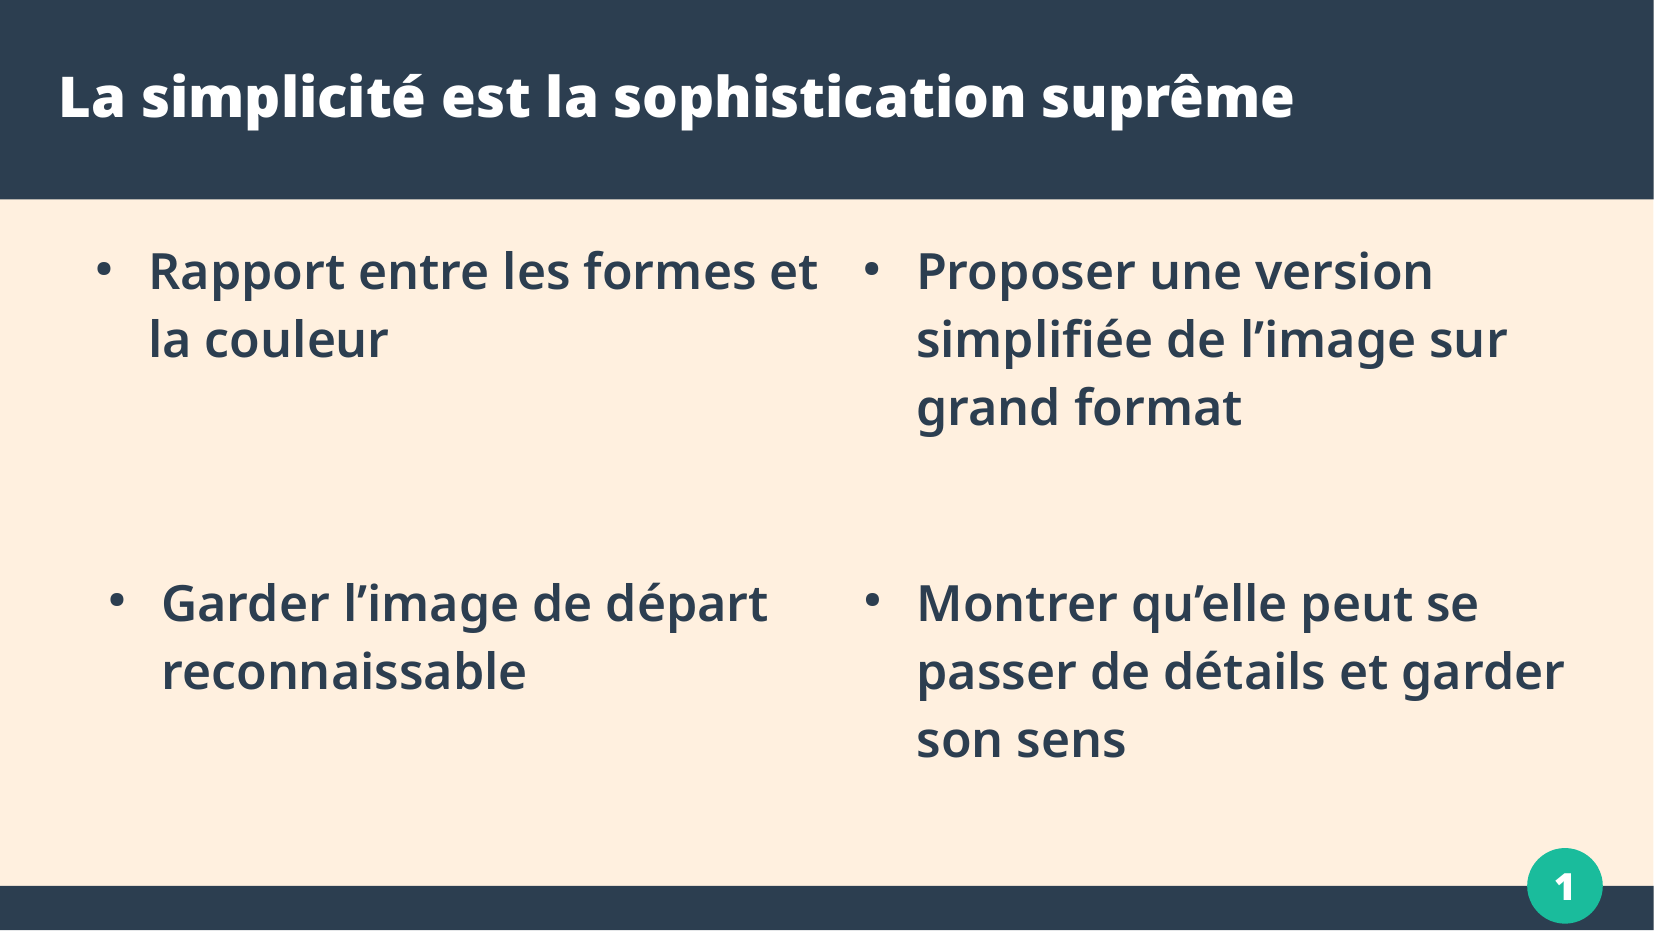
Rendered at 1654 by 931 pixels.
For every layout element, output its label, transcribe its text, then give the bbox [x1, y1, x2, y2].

list Proposer une version simplifiée de l’image sur grand format [845, 235, 1595, 532]
title La simplicité est la sophistication suprême [59, 37, 1595, 155]
list Montrer qu’elle peut se passer de détails et garder son sens [845, 567, 1596, 864]
list Rapport entre les formes et la couleur [77, 235, 827, 532]
list Garder l’image de départ reconnaissable [90, 567, 840, 864]
